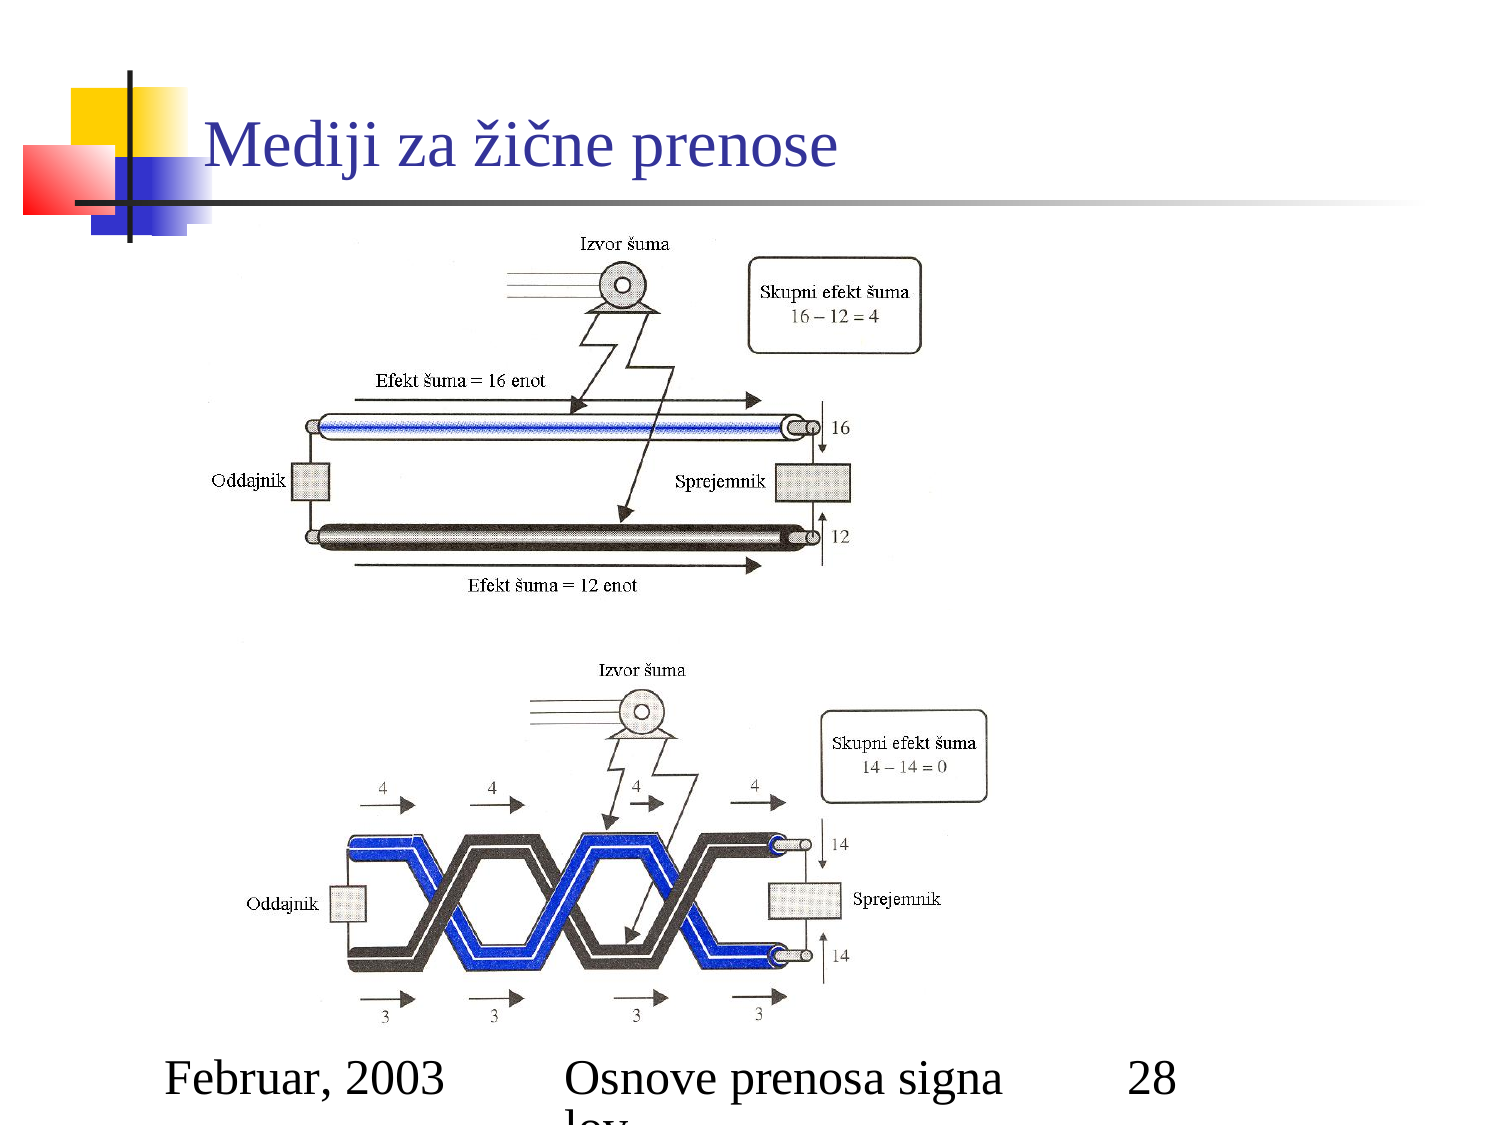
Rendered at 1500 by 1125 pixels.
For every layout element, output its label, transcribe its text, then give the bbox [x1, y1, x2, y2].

title Mediji za žične prenose [188, 92, 1468, 188]
picture [187, 224, 953, 610]
picture [237, 637, 997, 1032]
